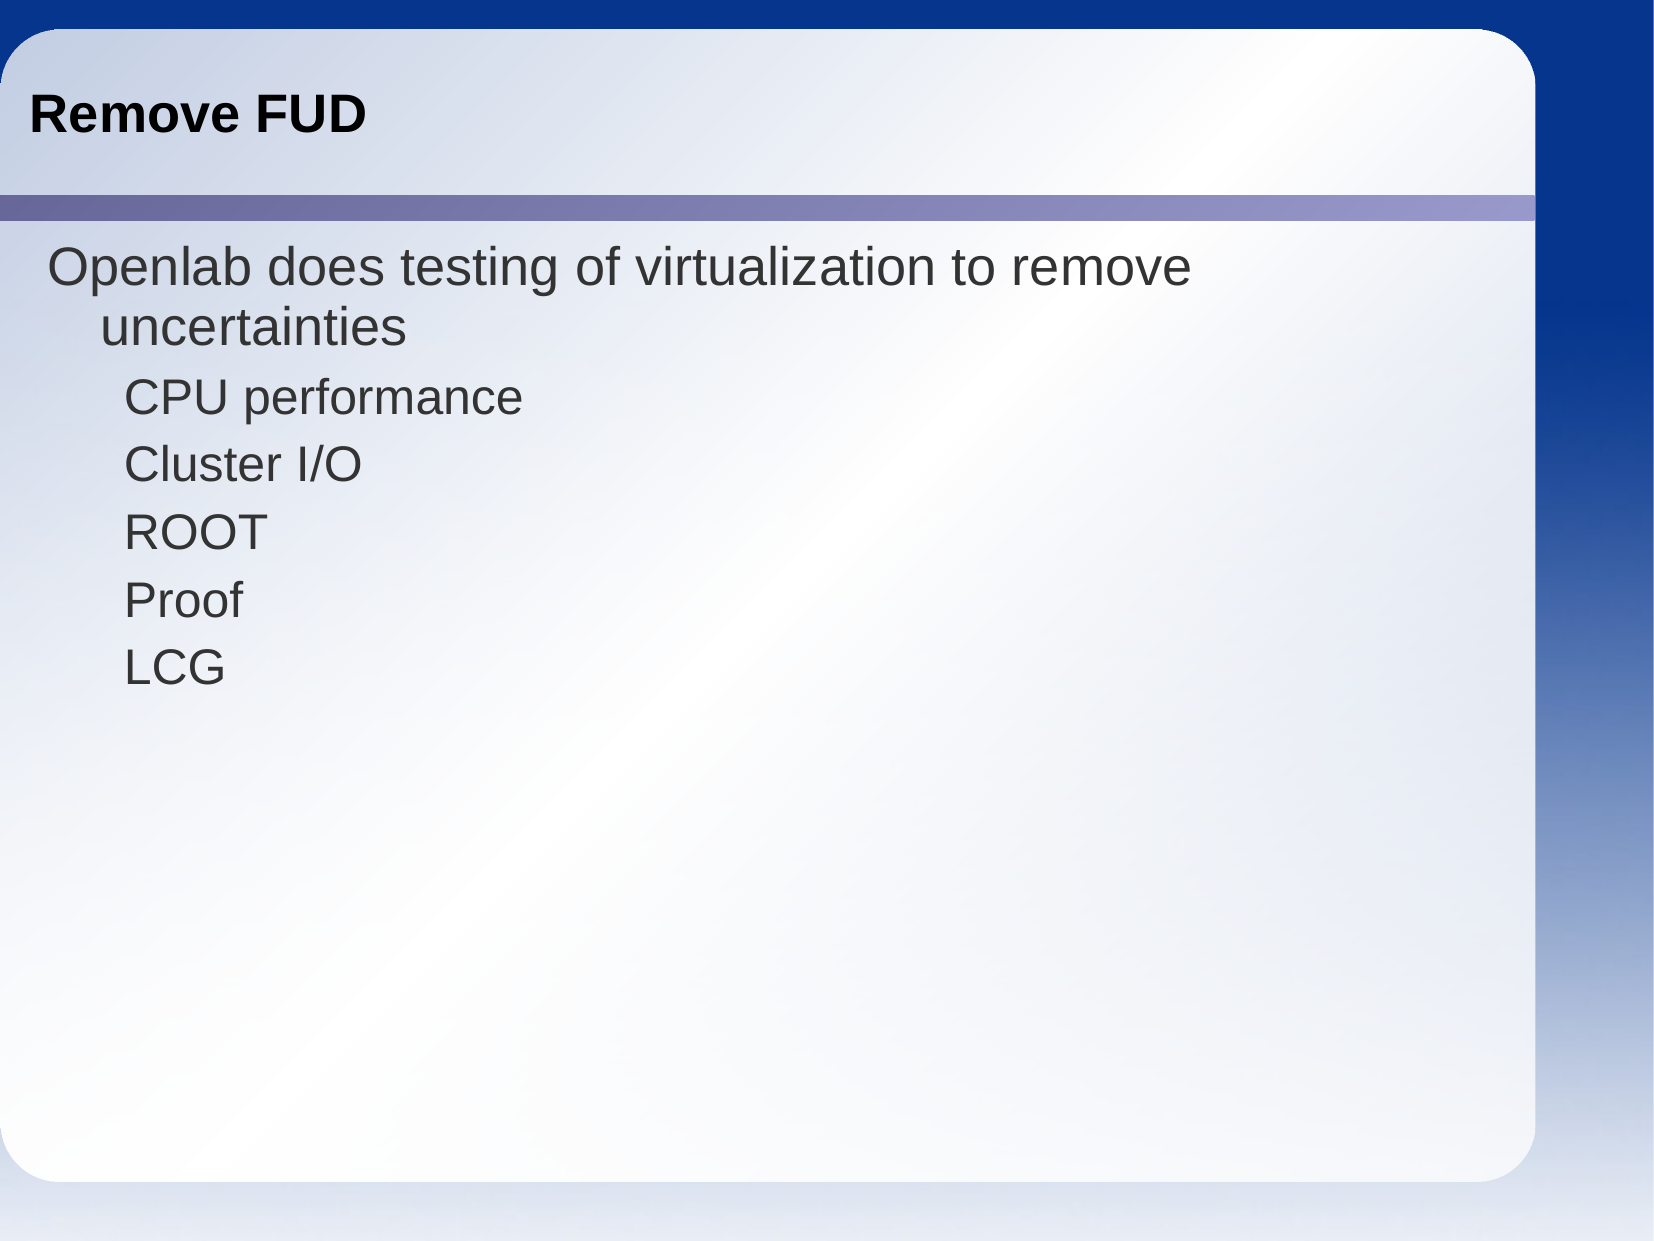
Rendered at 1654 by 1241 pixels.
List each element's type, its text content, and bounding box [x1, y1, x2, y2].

title Remove FUD [29, 49, 1506, 178]
picture [0, 0, 1654, 1241]
list Openlab does testing of virtualization to remove uncertainties CPU performance Cluster I/O ROOT Proof LCG [29, 236, 1506, 1152]
